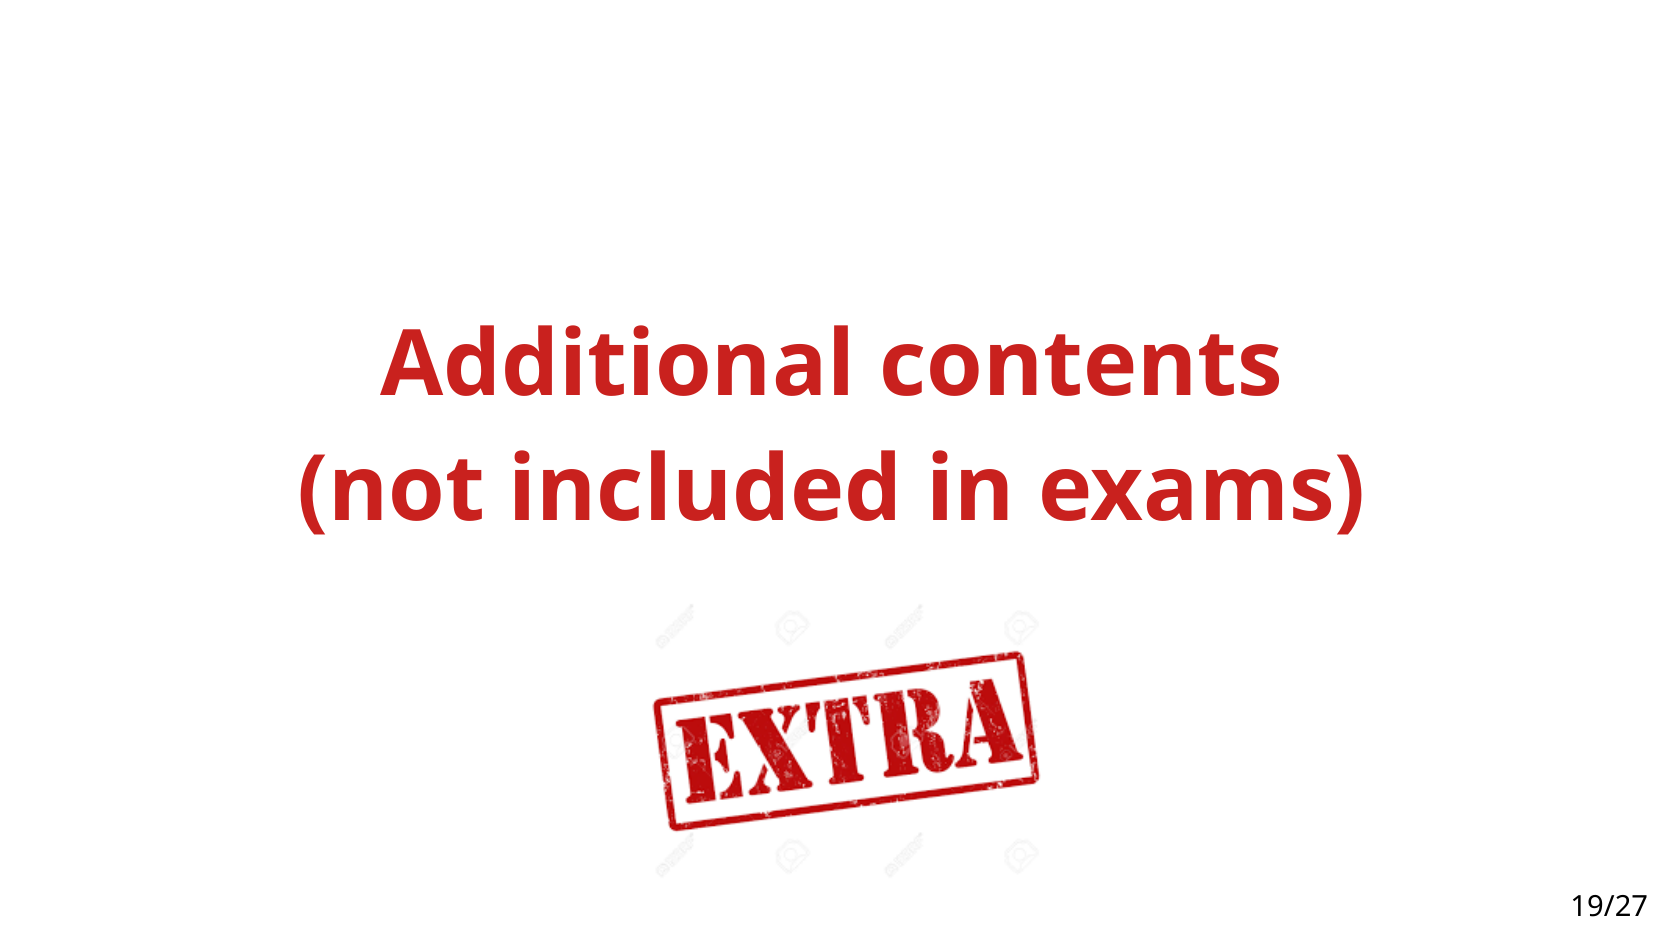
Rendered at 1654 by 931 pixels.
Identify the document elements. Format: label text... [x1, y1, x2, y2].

picture [645, 595, 1050, 901]
title Additional contents (not included in exams) [87, 293, 1576, 552]
